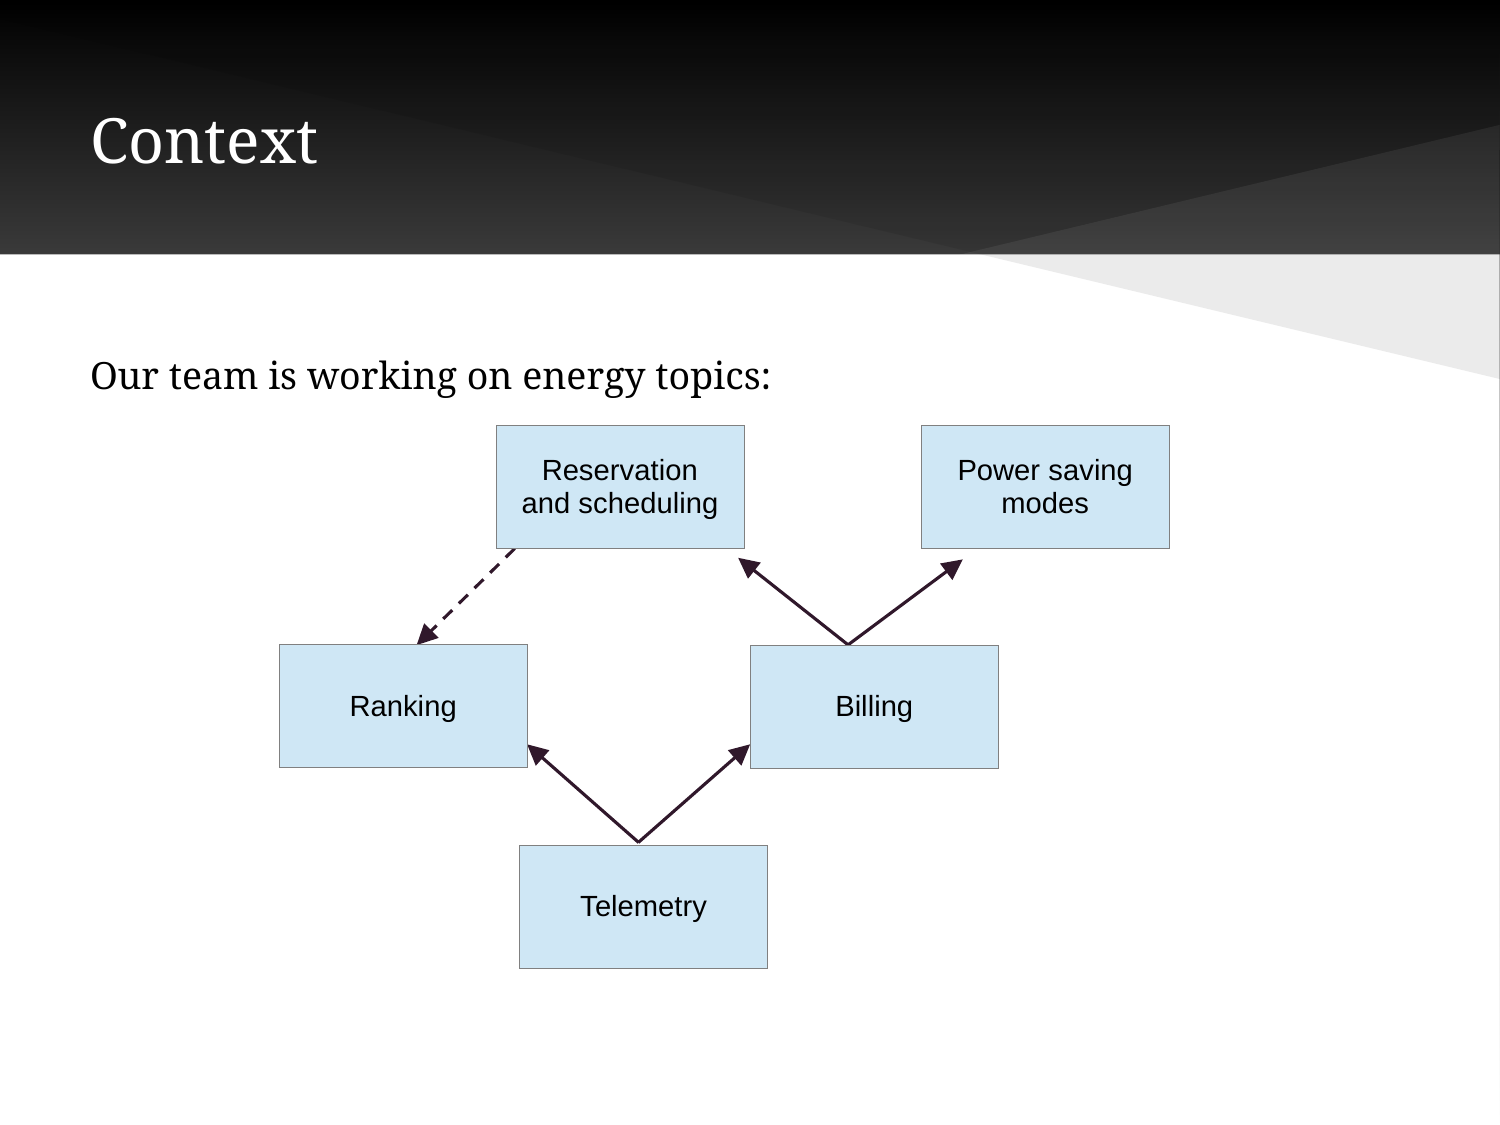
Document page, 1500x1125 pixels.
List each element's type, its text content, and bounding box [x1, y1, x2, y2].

text_box Ranking [279, 644, 528, 768]
text_box Billing [750, 645, 999, 769]
text_box Telemetry [519, 845, 768, 969]
text_box Power saving modes [921, 425, 1170, 549]
list Our team is working on energy topics: [75, 262, 1425, 1078]
text_box Reservation and scheduling [496, 425, 745, 549]
title Context [75, 45, 1425, 233]
